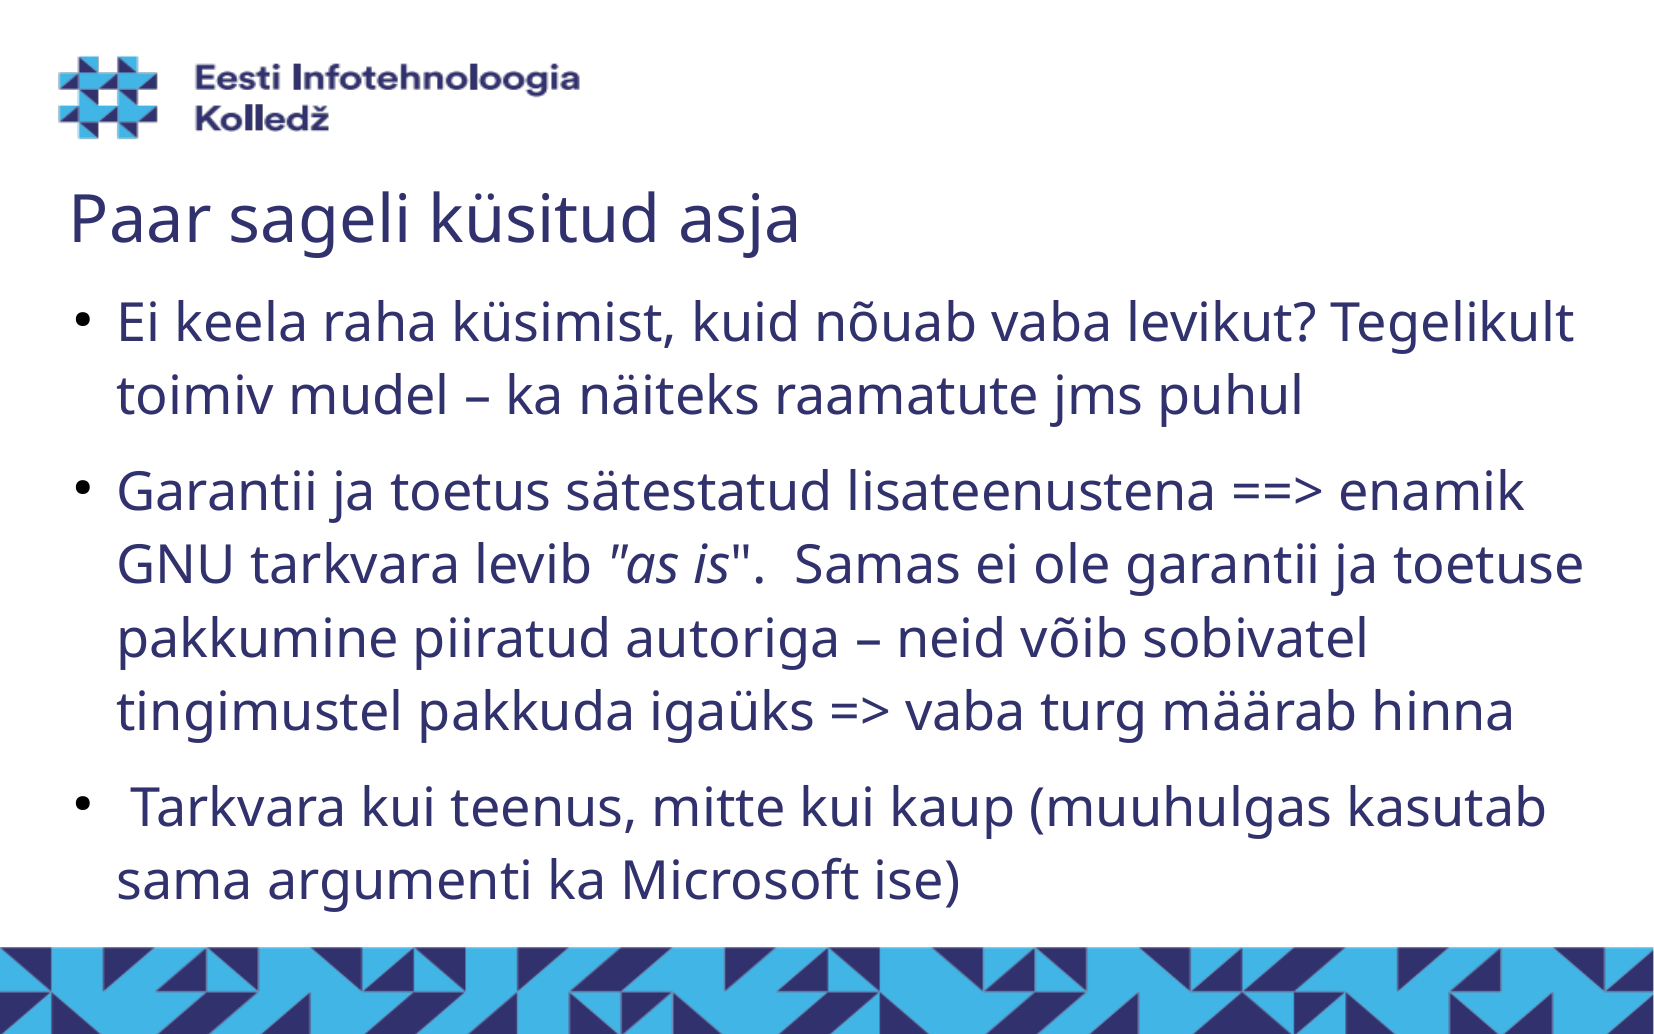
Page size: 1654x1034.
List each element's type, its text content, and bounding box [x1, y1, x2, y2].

title Paar sageli küsitud asja [68, 147, 1536, 283]
list Ei keela raha küsimist, kuid nõuab vaba levikut? Tegelikult toimiv mudel – ka näiteks raamatute jms puhul Garantii ja toetus sätestatud lisateenustena ==> enamik GNU tarkvara levib "as is". Samas ei ole garantii ja toetuse pakkumine piiratud autoriga – neid võib sobivatel tingimustel pakkuda igaüks => vaba turg määrab hinna Tarkvara kui teenus, mitte kui kaup (muuhulgas kasutab sama argumenti ka Microsoft ise) [59, 283, 1595, 936]
